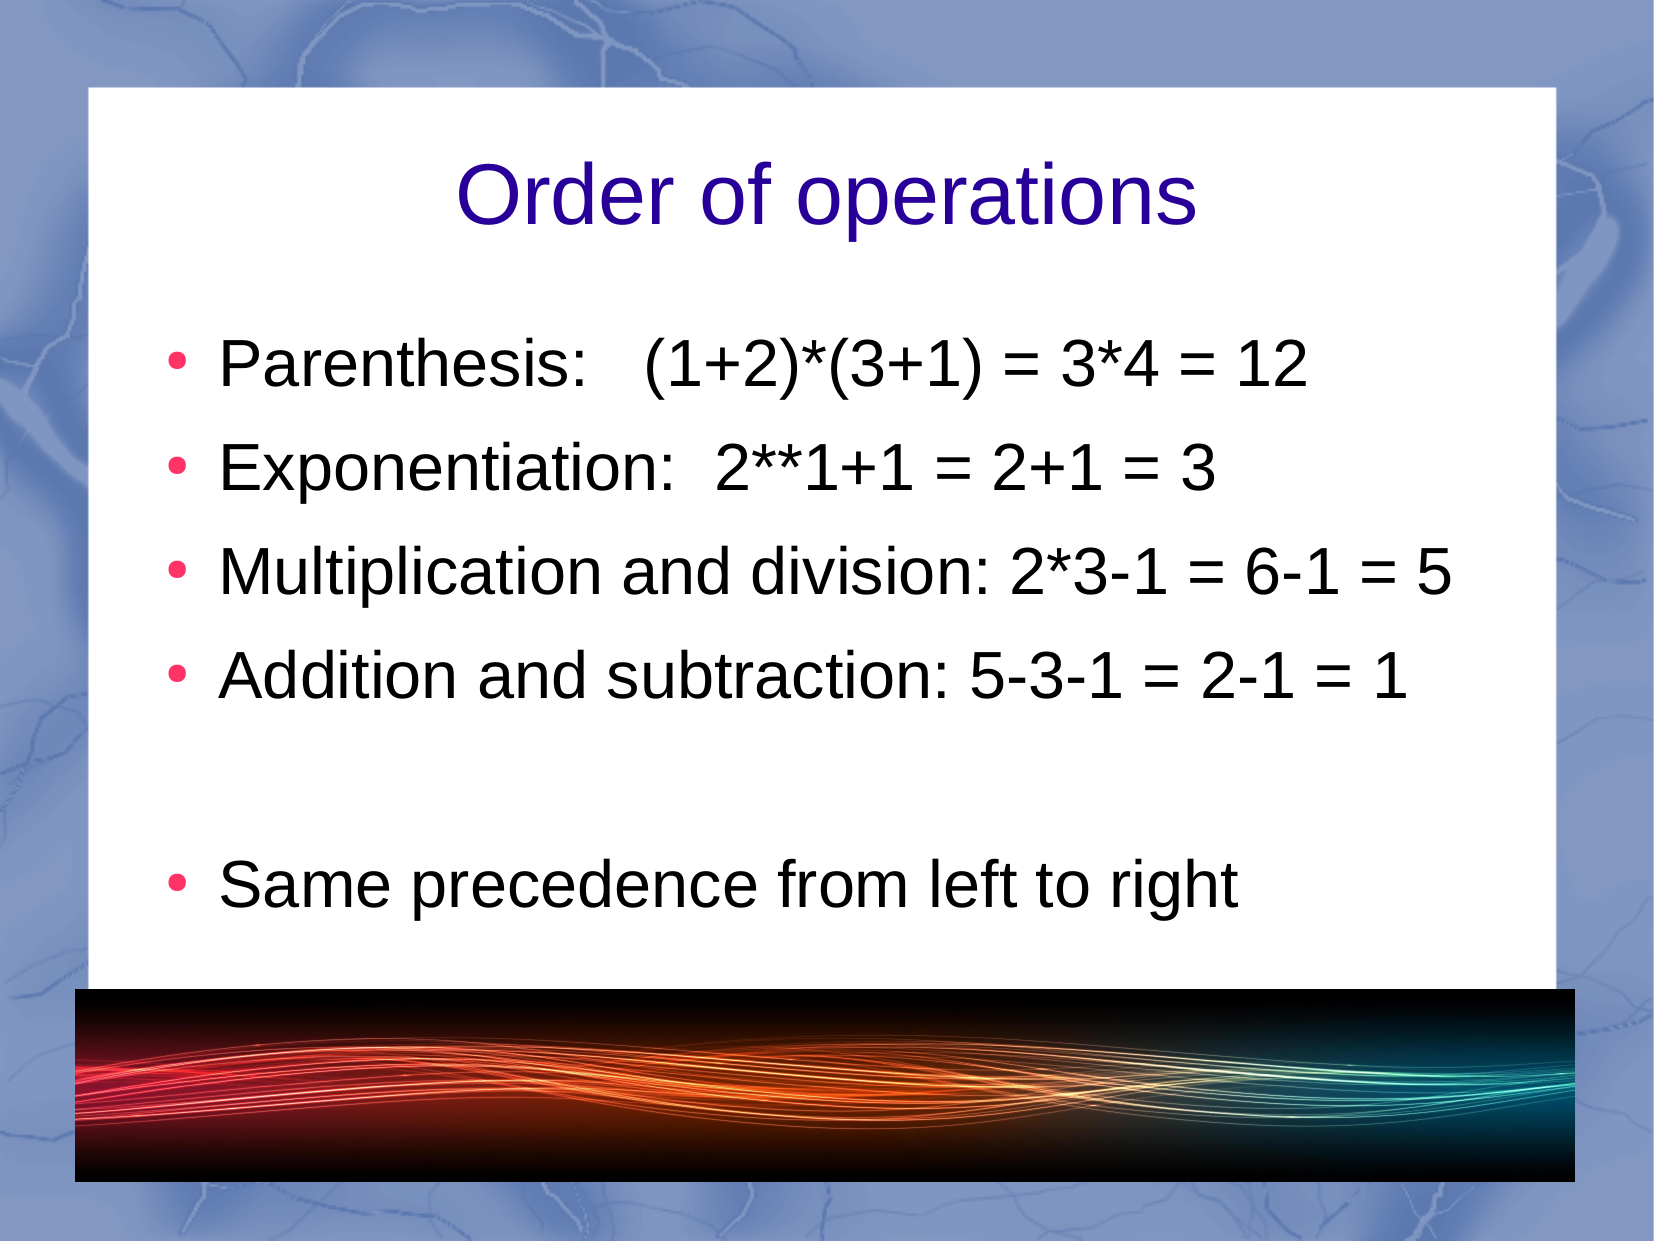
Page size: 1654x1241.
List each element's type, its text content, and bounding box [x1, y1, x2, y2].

picture [0, 0, 1654, 1241]
list Parenthesis: (1+2)*(3+1) = 3*4 = 12 Exponentiation: 2**1+1 = 2+1 = 3 Multiplication and division: 2*3-1 = 6-1 = 5 Addition and subtraction: 5-3-1 = 2-1 = 1 Same precedence from left to right [147, 325, 1506, 989]
title Order of operations [118, 90, 1536, 298]
